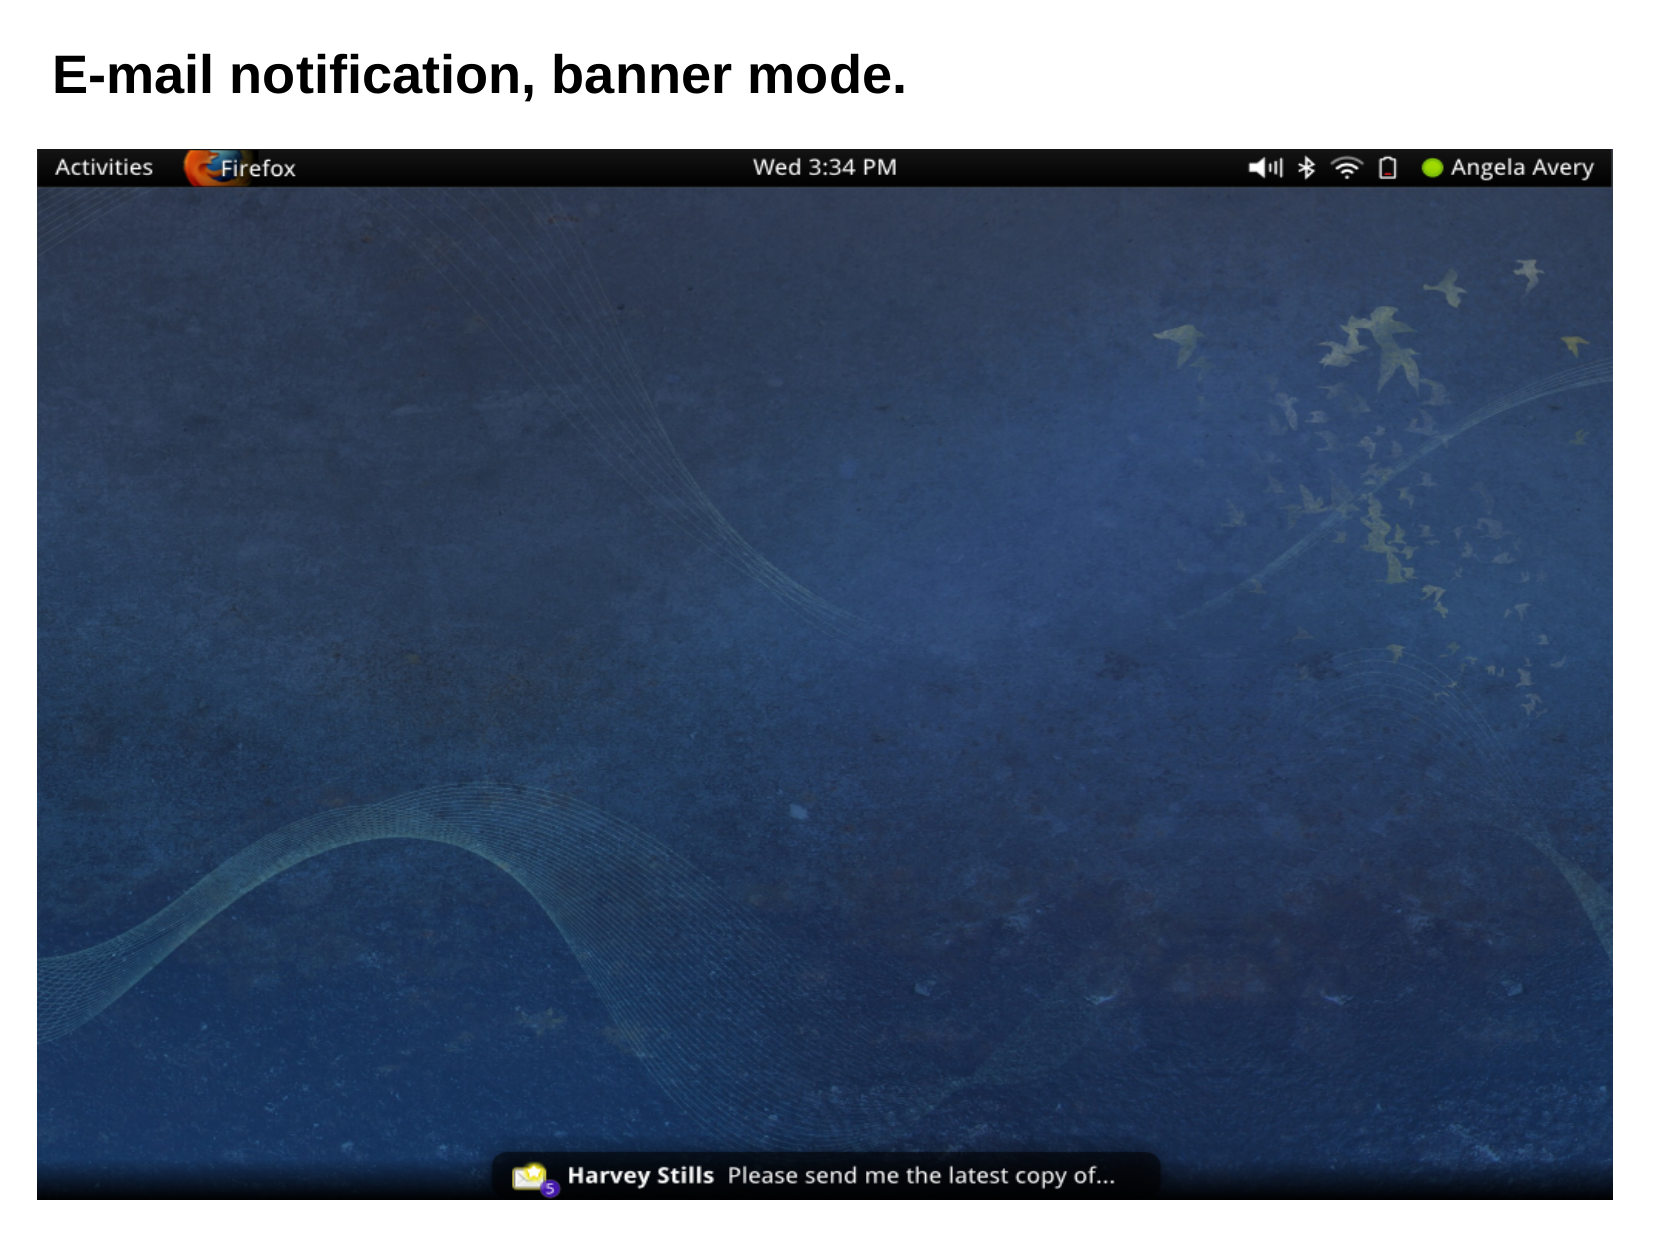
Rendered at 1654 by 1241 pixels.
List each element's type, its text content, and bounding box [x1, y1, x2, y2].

text_box E-mail notification, banner mode. [37, 37, 1538, 113]
picture [37, 149, 1613, 1201]
